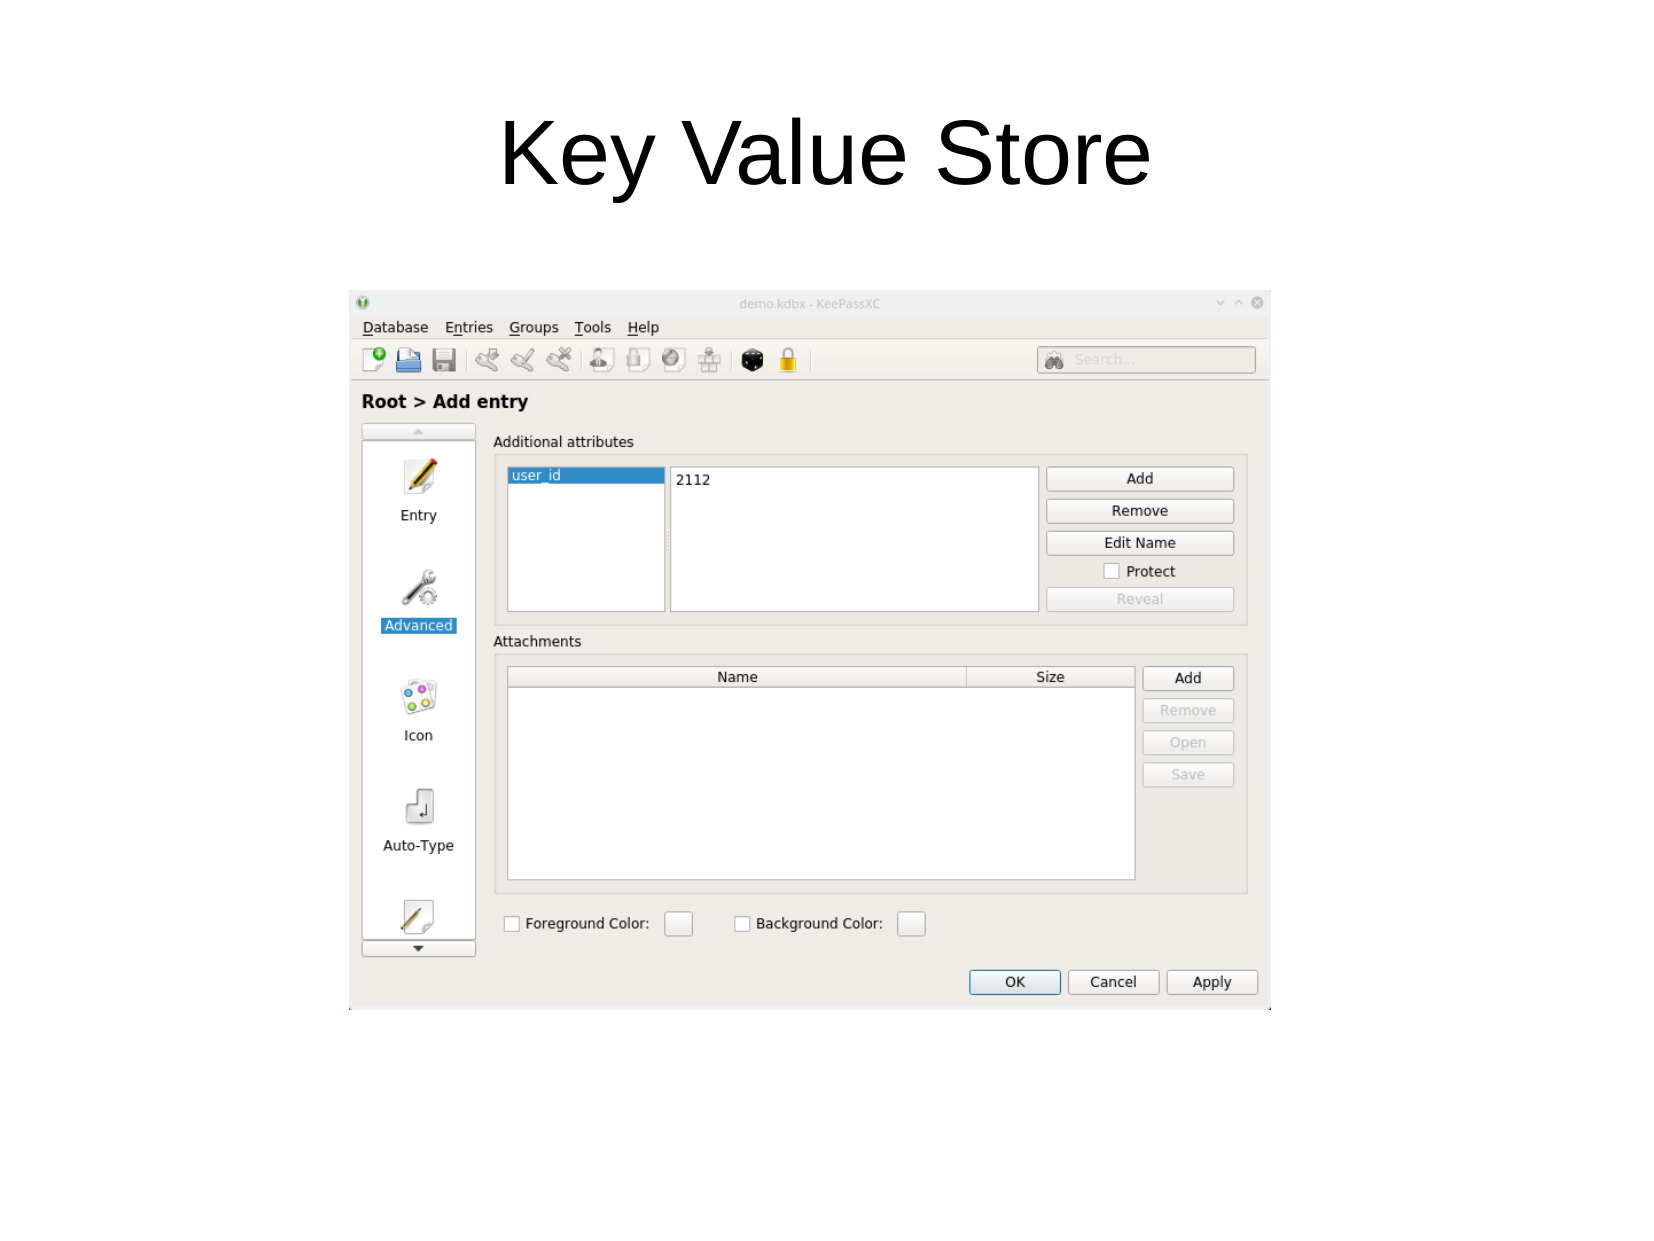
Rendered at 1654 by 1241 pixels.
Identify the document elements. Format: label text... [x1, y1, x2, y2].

title Key Value Store [82, 49, 1571, 257]
picture [349, 290, 1271, 1010]
